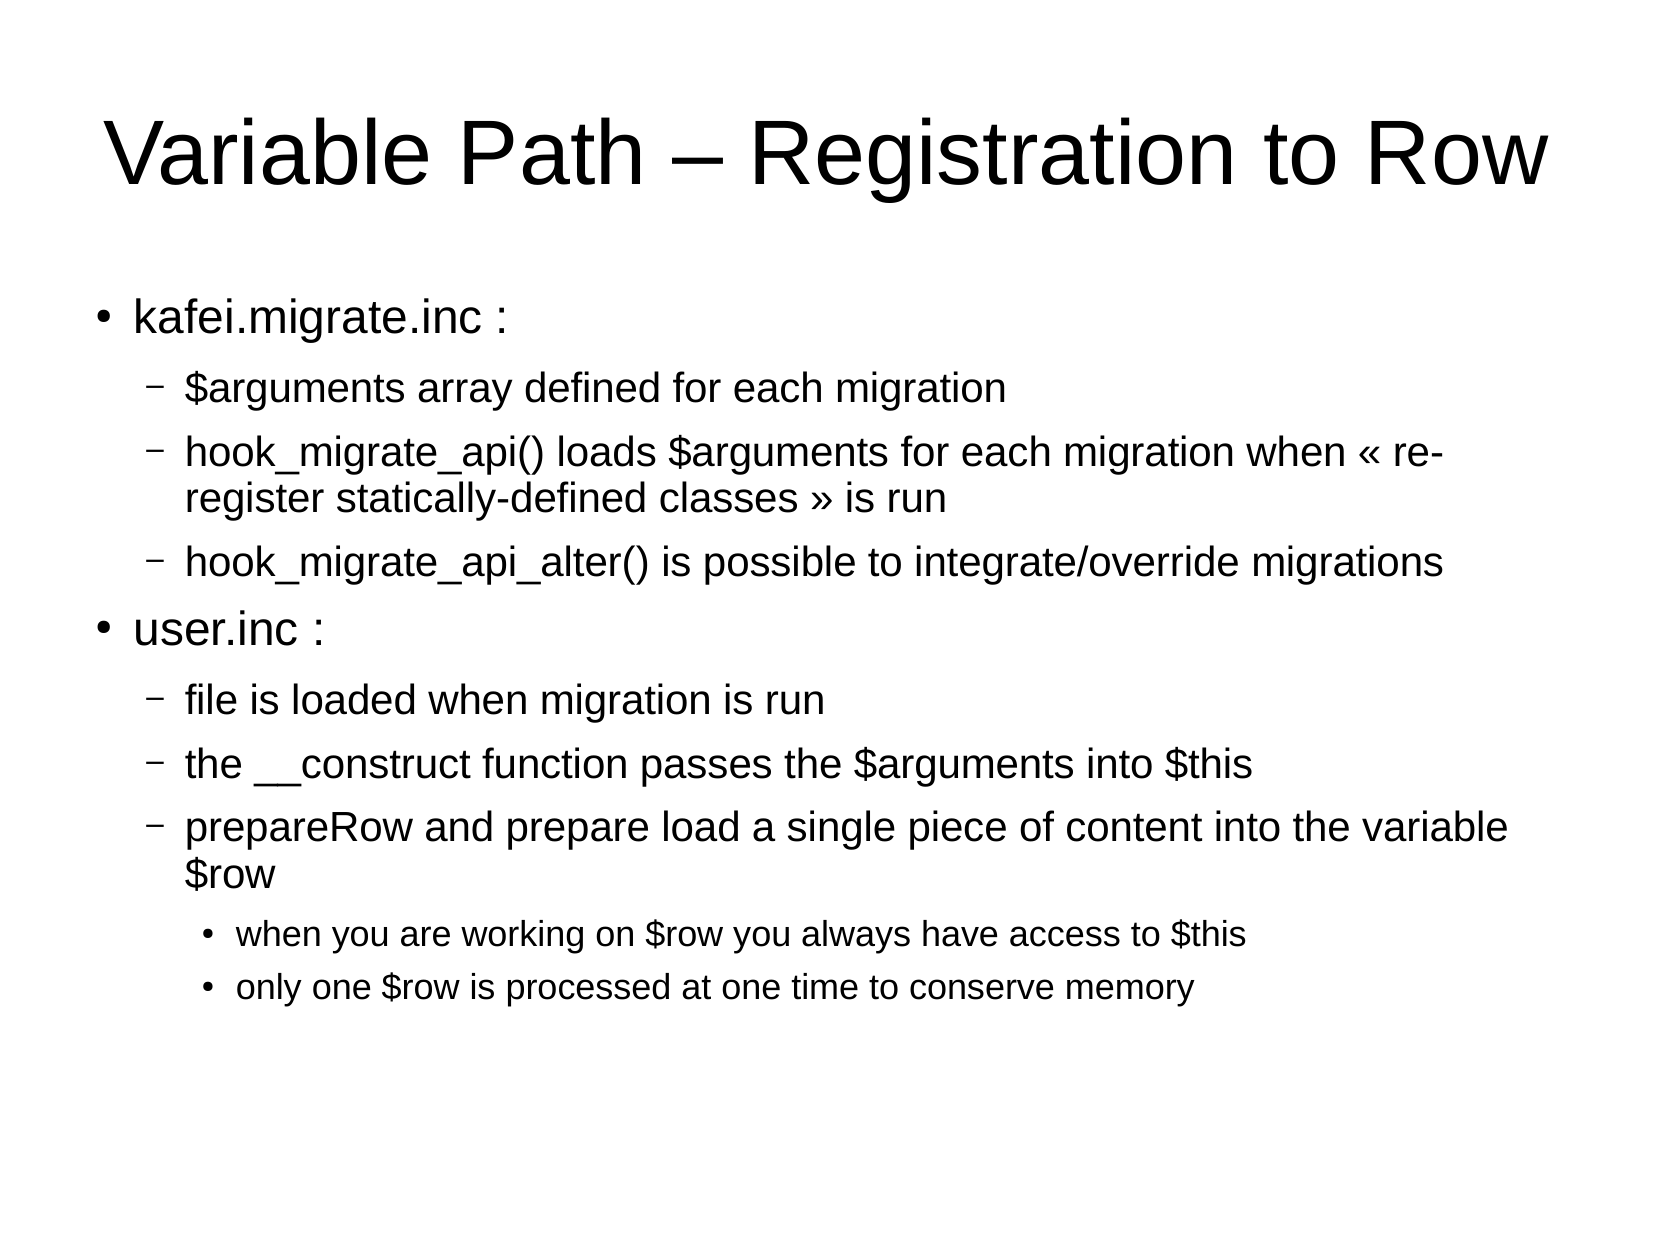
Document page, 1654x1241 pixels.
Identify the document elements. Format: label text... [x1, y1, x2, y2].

title Variable Path – Registration to Row [82, 49, 1571, 257]
list kafei.migrate.inc : $arguments array defined for each migration hook_migrate_api() loads $arguments for each migration when « re-register statically-defined classes » is run hook_migrate_api_alter() is possible to integrate/override migrations user.inc : file is loaded when migration is run the __construct function passes the $arguments into $this prepareRow and prepare load a single piece of content into the variable $row when you are working on $row you always have access to $this only one $row is processed at one time to conserve memory [82, 290, 1538, 1010]
